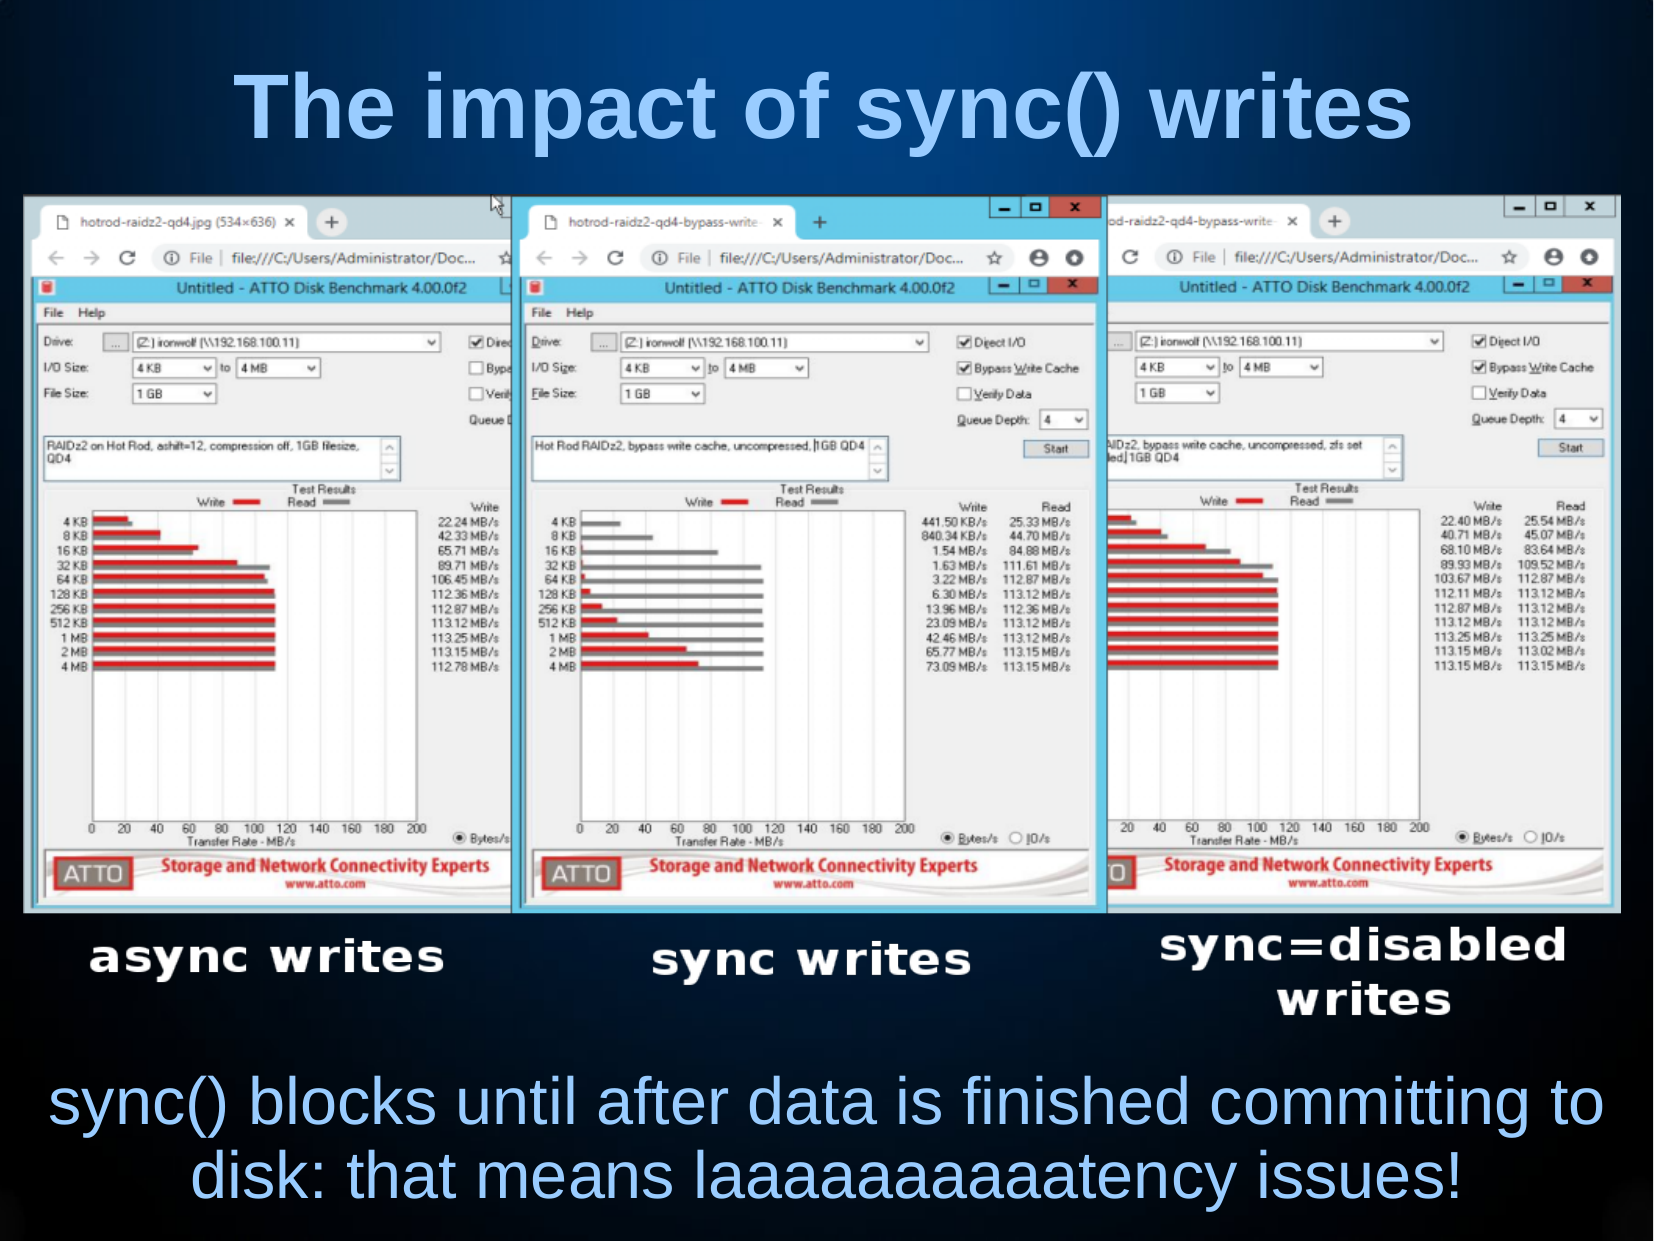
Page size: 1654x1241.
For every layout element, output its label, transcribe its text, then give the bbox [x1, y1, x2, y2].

title sync() blocks until after data is finished committing to disk: that means laaaaaaaaaatency issues! [3, 1035, 1653, 1241]
picture [0, 0, 1654, 1241]
title The impact of sync() writes [0, 2, 1651, 211]
